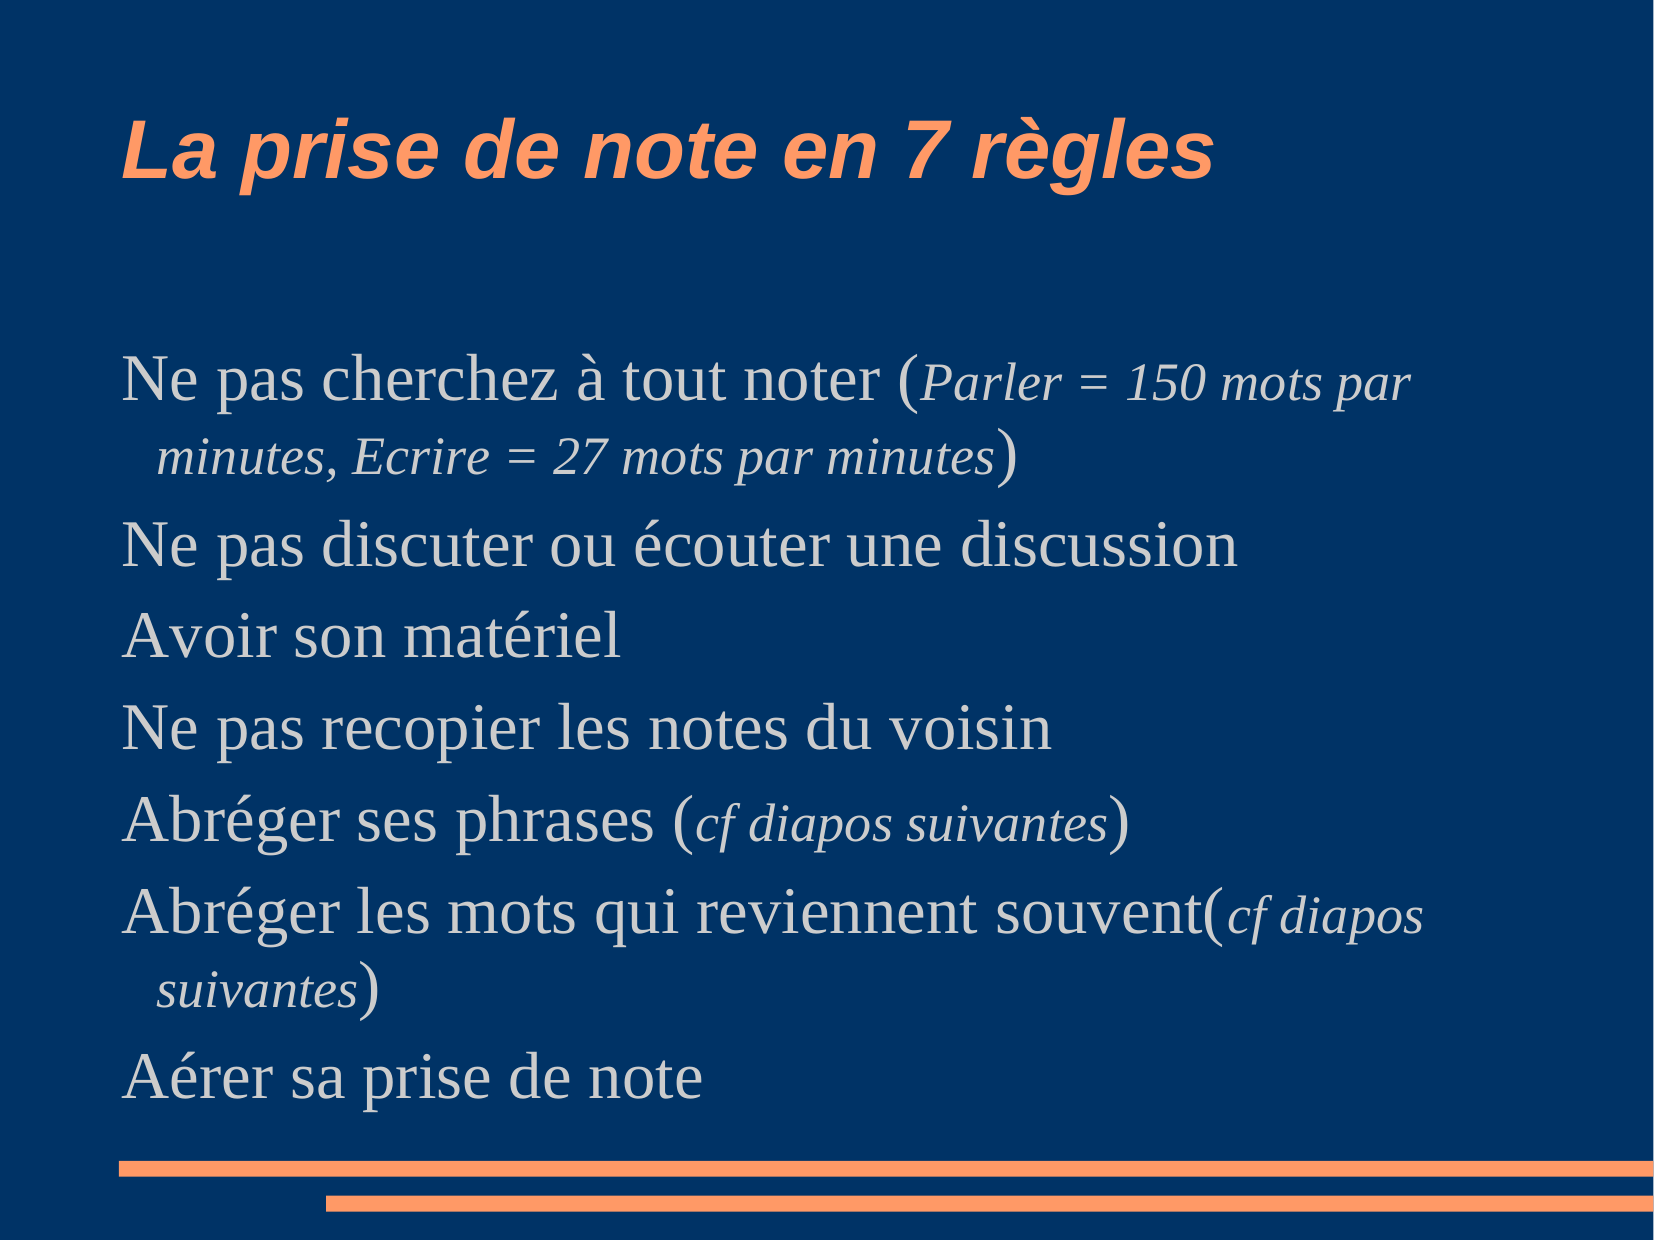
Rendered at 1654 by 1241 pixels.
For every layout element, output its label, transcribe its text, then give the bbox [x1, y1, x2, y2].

subtitle Ne pas cherchez à tout noter (Parler = 150 mots par minutes, Ecrire = 27 mots par minutes) Ne pas discuter ou écouter une discussion Avoir son matériel Ne pas recopier les notes du voisin Abréger ses phrases (cf diapos suivantes) Abréger les mots qui reviennent souvent(cf diapos suivantes) Aérer sa prise de note [121, 322, 1561, 1132]
title La prise de note en 7 règles [121, 46, 1534, 254]
